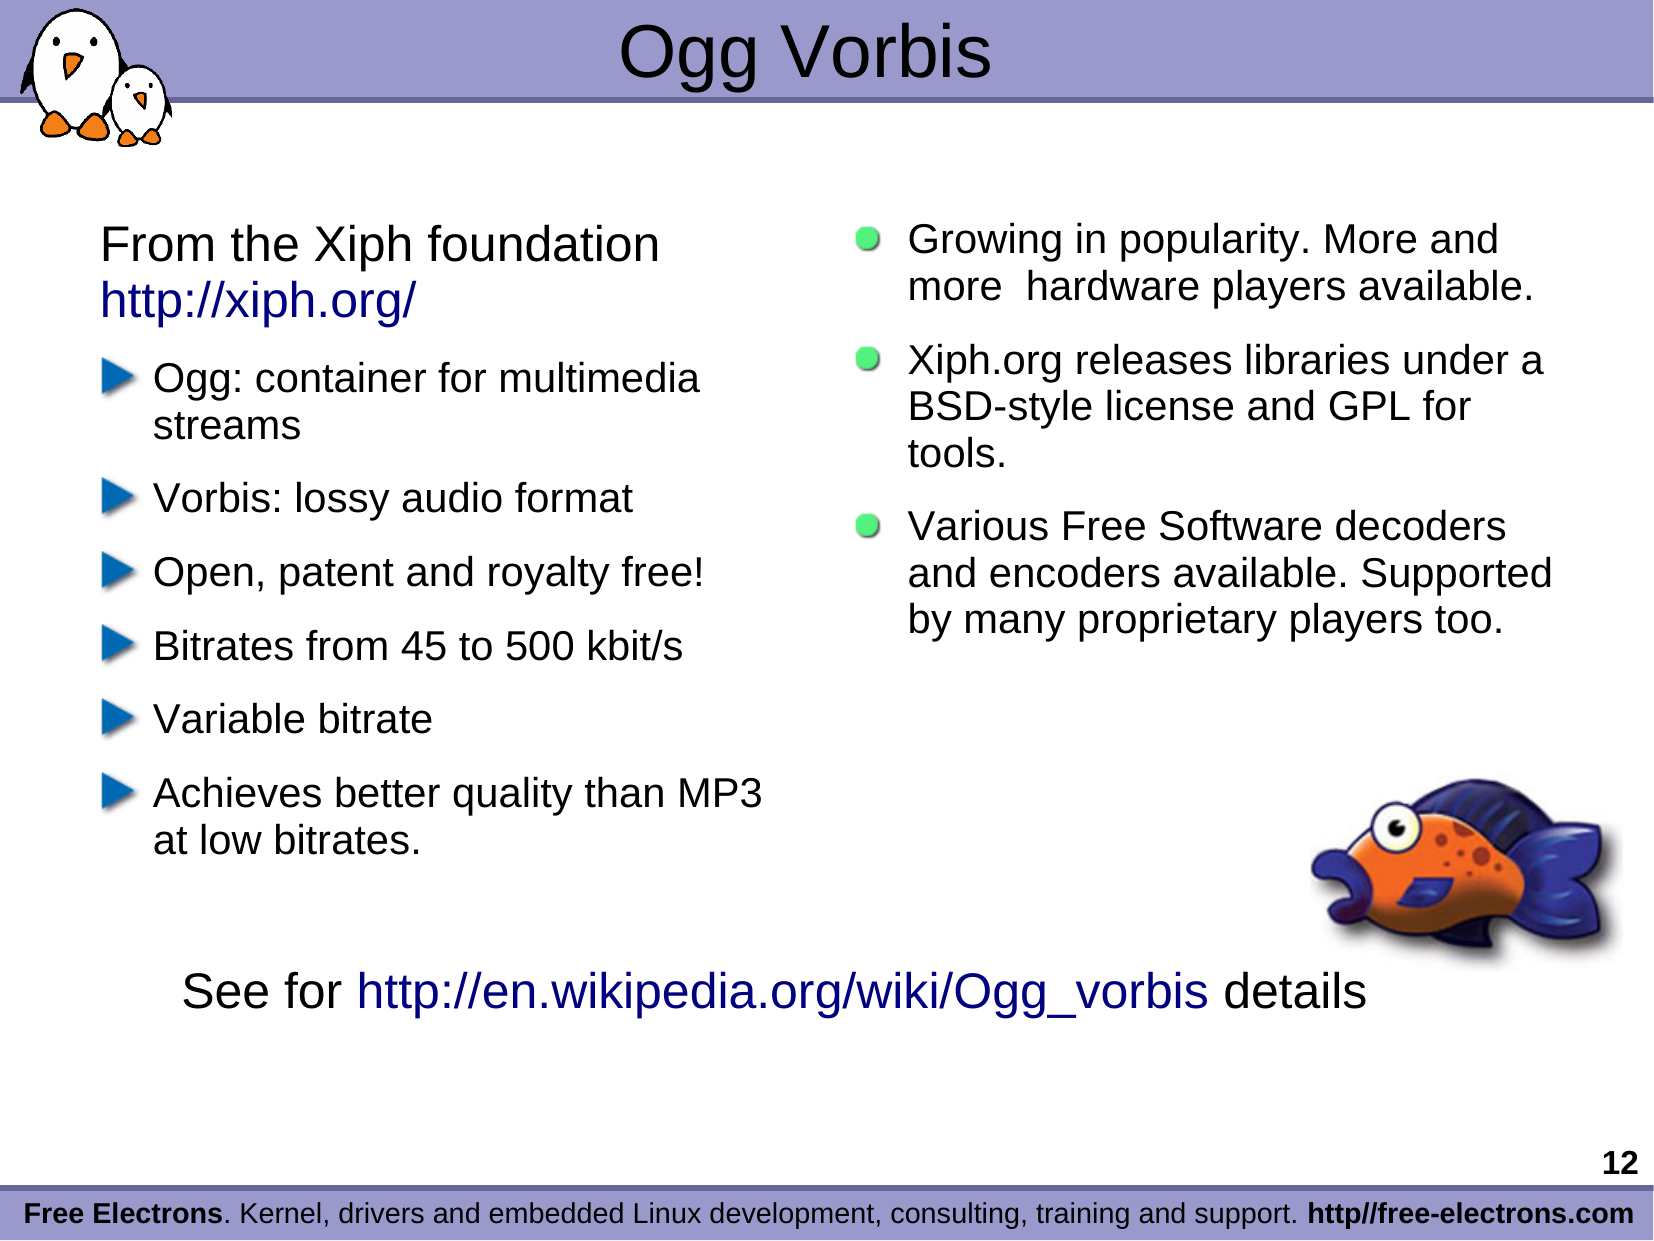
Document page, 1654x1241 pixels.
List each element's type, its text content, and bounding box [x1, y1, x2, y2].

title Ogg Vorbis [60, 0, 1551, 103]
list See for http://en.wikipedia.org/wiki/Ogg_vorbis details [163, 963, 1465, 1047]
picture [1310, 774, 1623, 971]
list Growing in popularity. More and more hardware players available. Xiph.org releases libraries under a BSD-style license and GPL for tools. Various Free Software decoders and encoders available. Supported by many proprietary players too. [836, 216, 1567, 933]
list From the Xiph foundation http://xiph.org/ Ogg: container for multimedia streams Vorbis: lossy audio format Open, patent and royalty free! Bitrates from 45 to 500 kbit/s Variable bitrate Achieves better quality than MP3 at low bitrates. [82, 216, 807, 953]
picture [20, 8, 172, 147]
